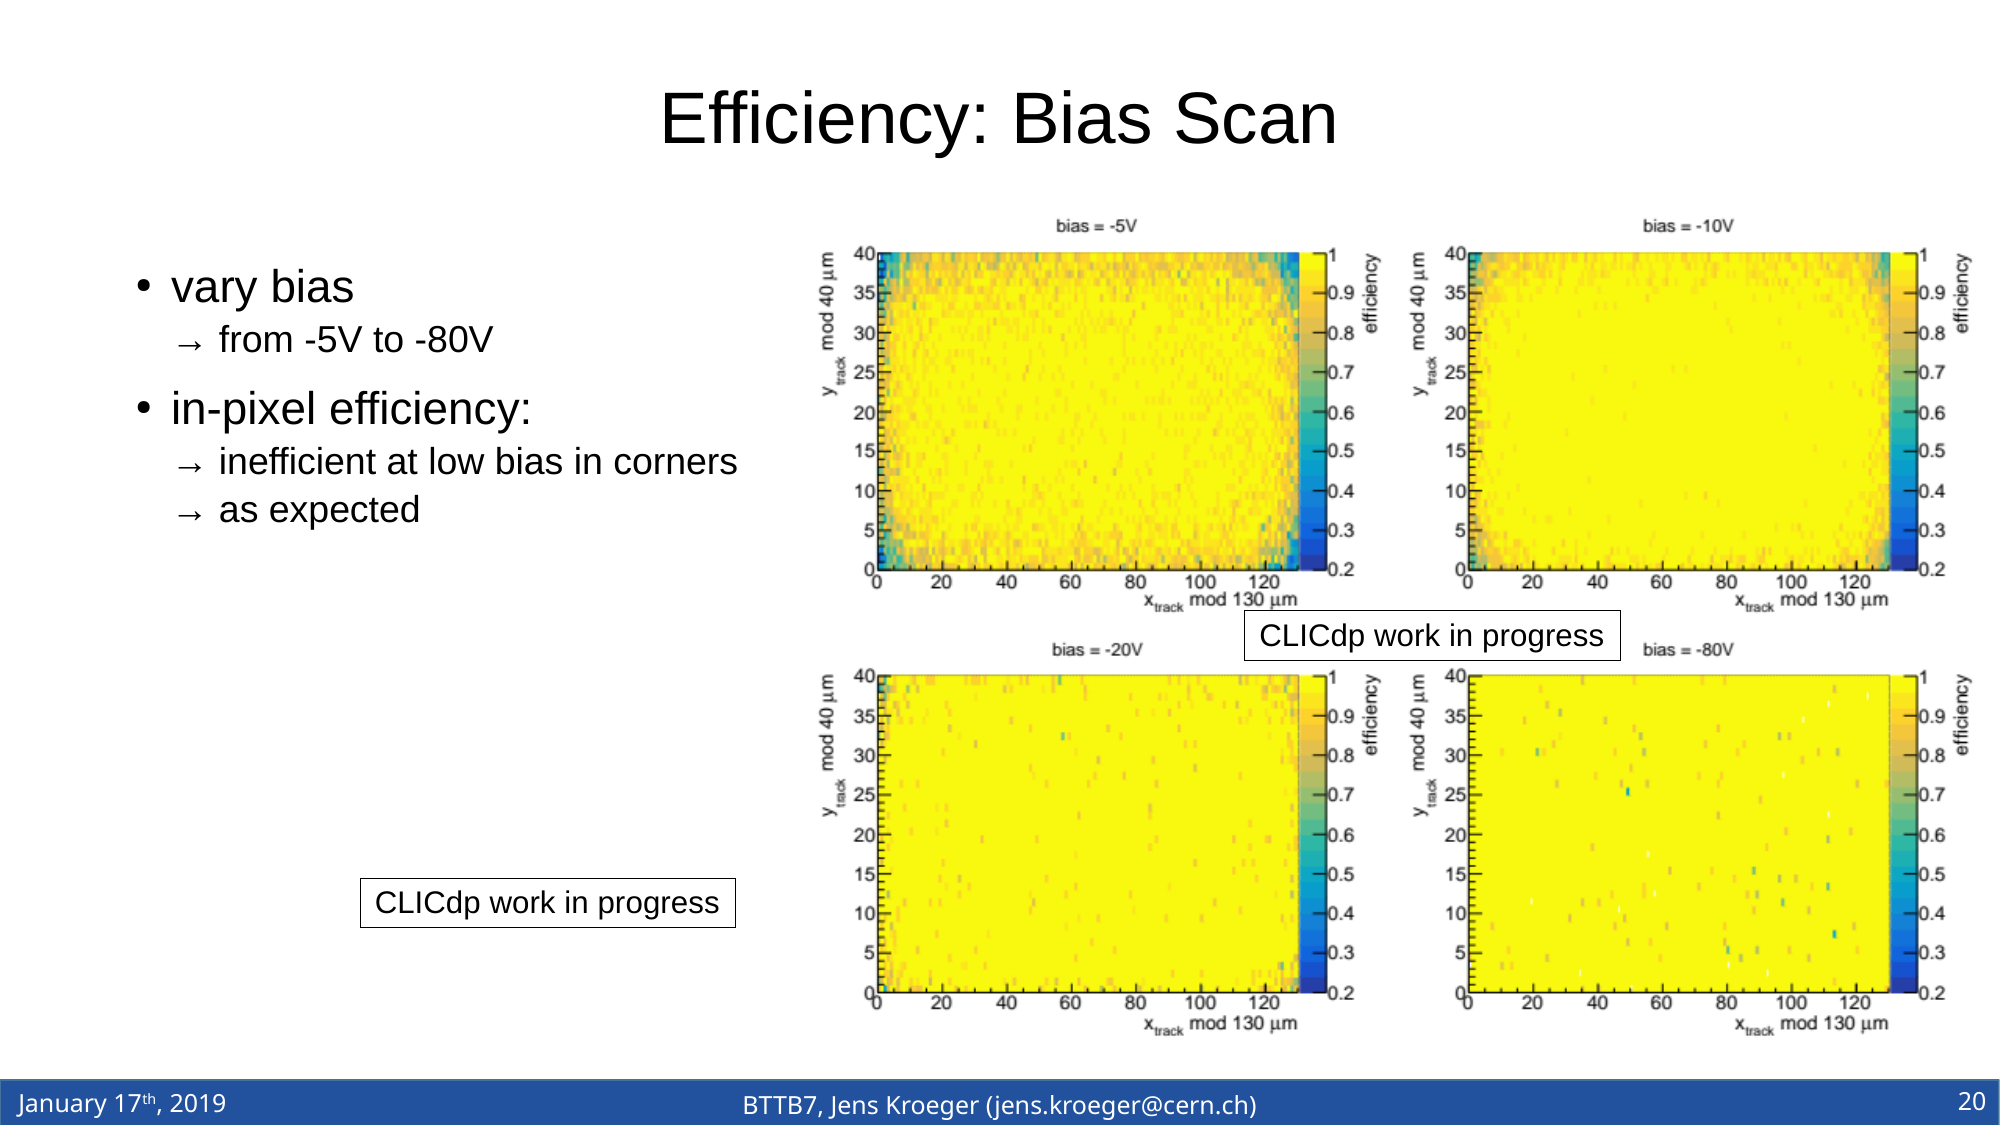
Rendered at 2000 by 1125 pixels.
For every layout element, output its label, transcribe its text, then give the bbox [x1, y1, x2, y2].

picture [11, 204, 1986, 1051]
text_box CLICdp work in progress [360, 878, 736, 928]
title Efficiency: Bias Scan [437, 53, 1563, 177]
text_box CLICdp work in progress [1244, 610, 1621, 661]
text_box vary bias → from -5V to -80V in-pixel efficiency: → inefficient at low bias in corners → as expected [120, 245, 804, 1036]
text_box BTTB7, Jens Kroeger (jens.kroeger@cern.ch) [545, 1074, 1454, 1125]
